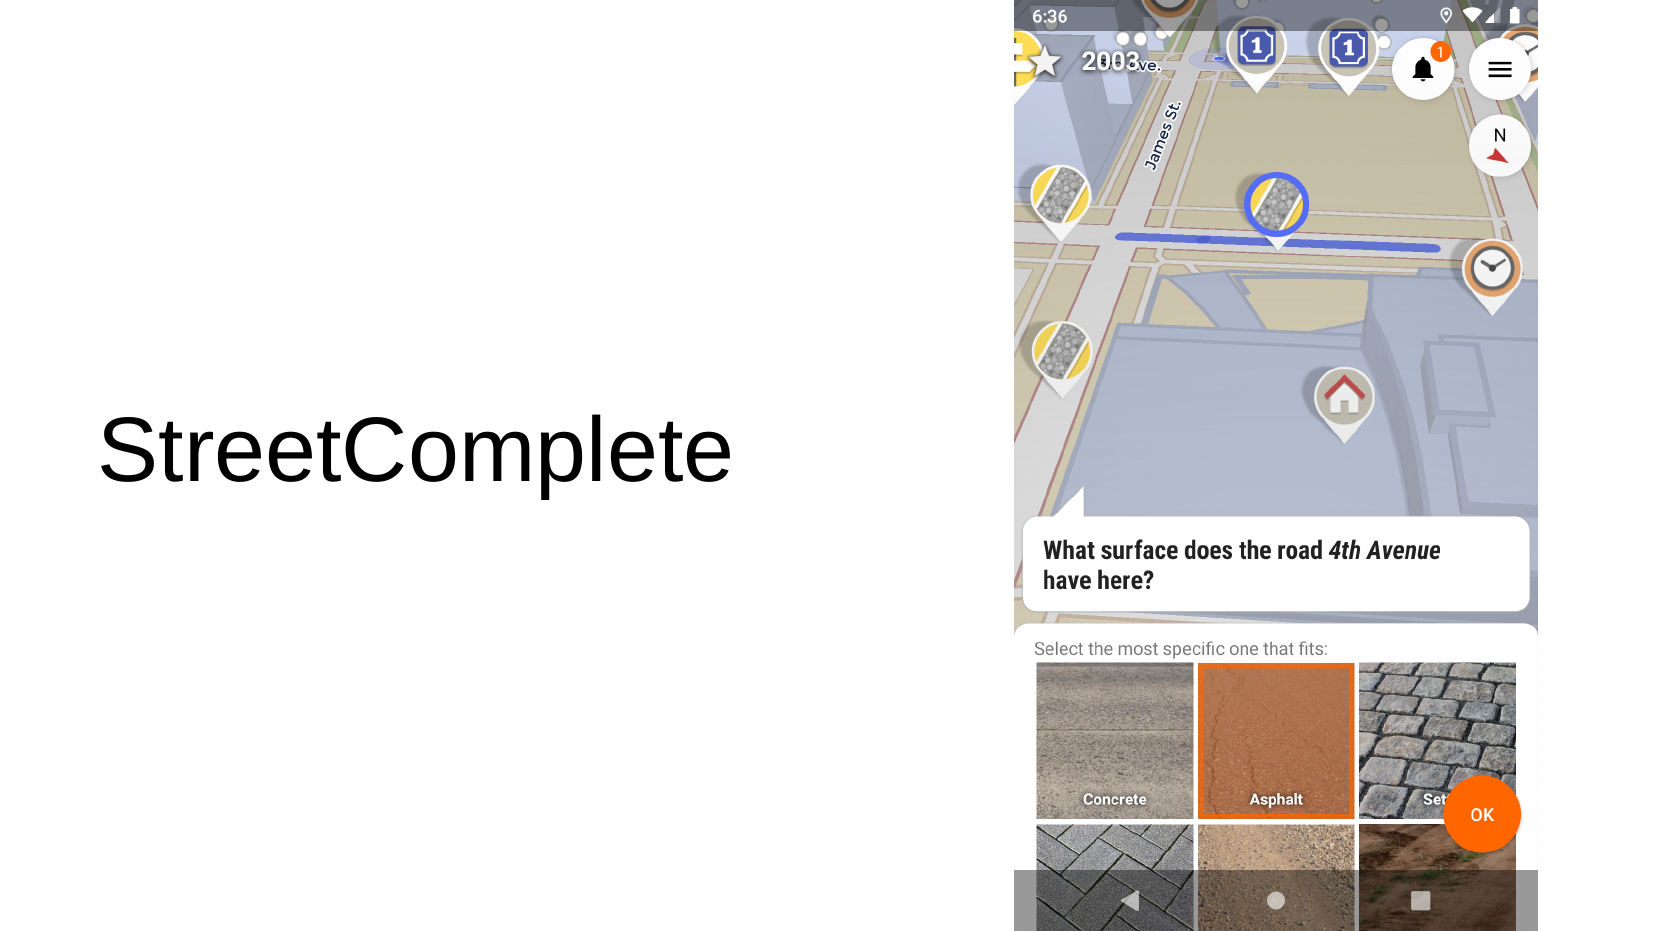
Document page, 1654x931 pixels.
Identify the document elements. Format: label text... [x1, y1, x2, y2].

title StreetComplete [82, 37, 751, 863]
picture [1014, 0, 1538, 931]
